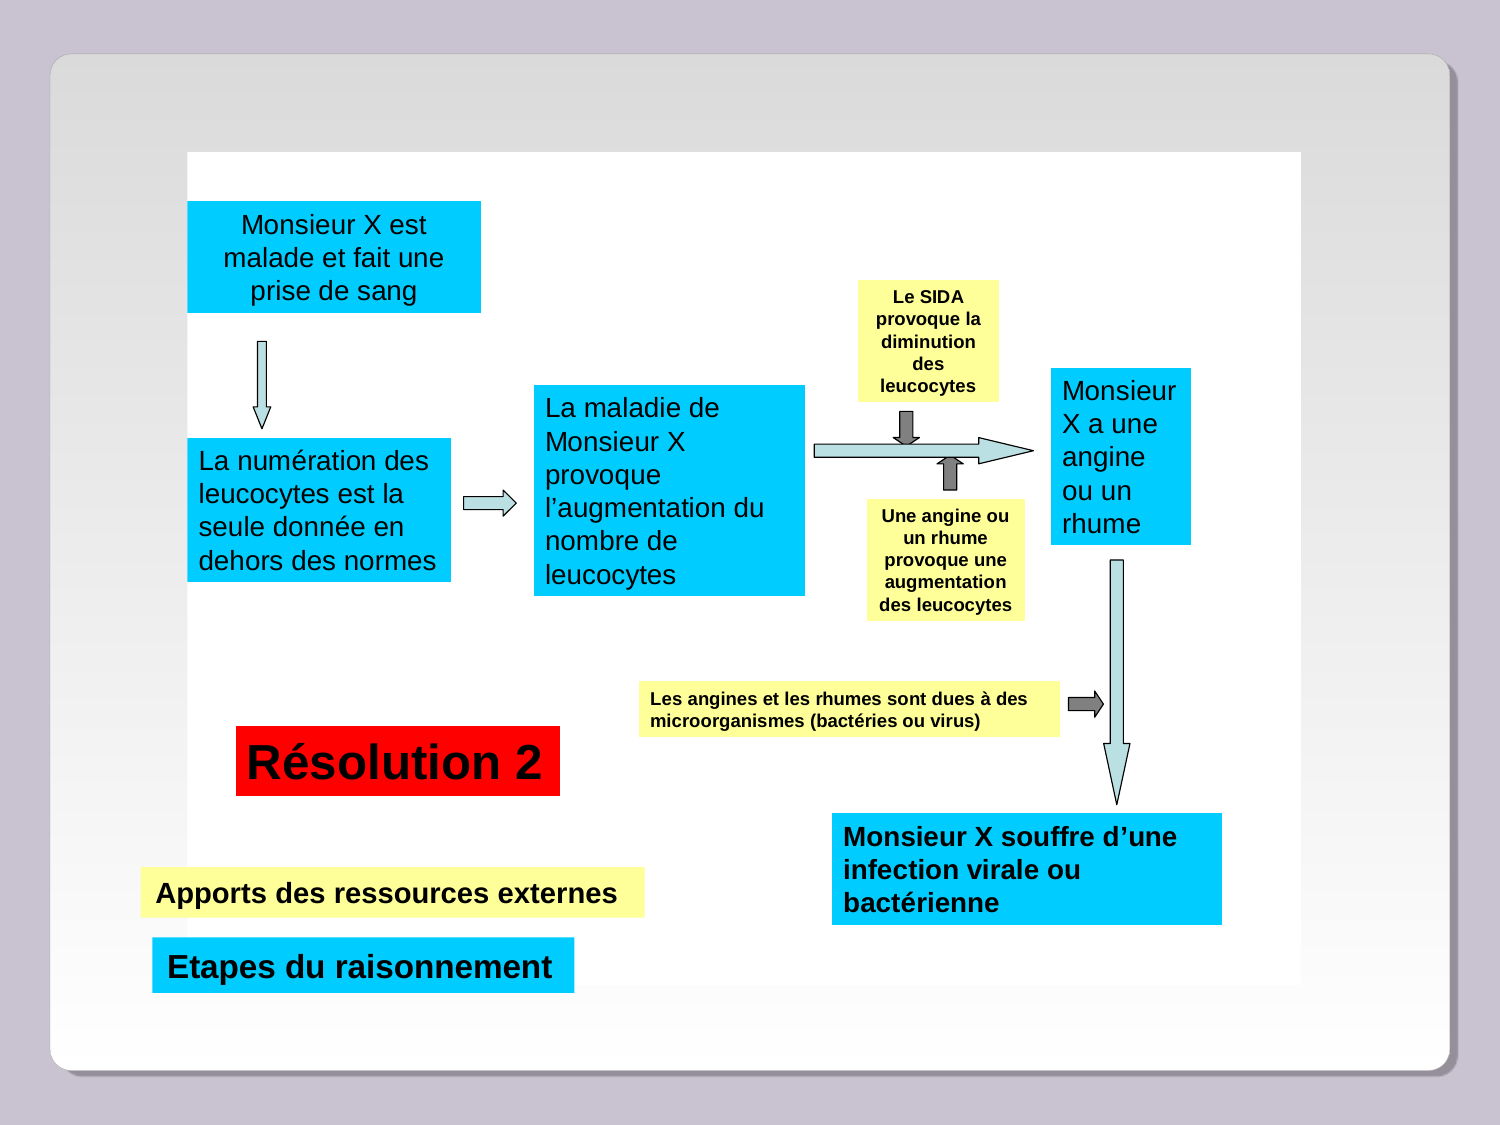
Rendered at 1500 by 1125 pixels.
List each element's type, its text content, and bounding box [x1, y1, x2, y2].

text_box Apports des ressources externes [140, 867, 645, 918]
text_box Etapes du raisonnement [152, 937, 575, 993]
picture [187, 152, 1301, 985]
